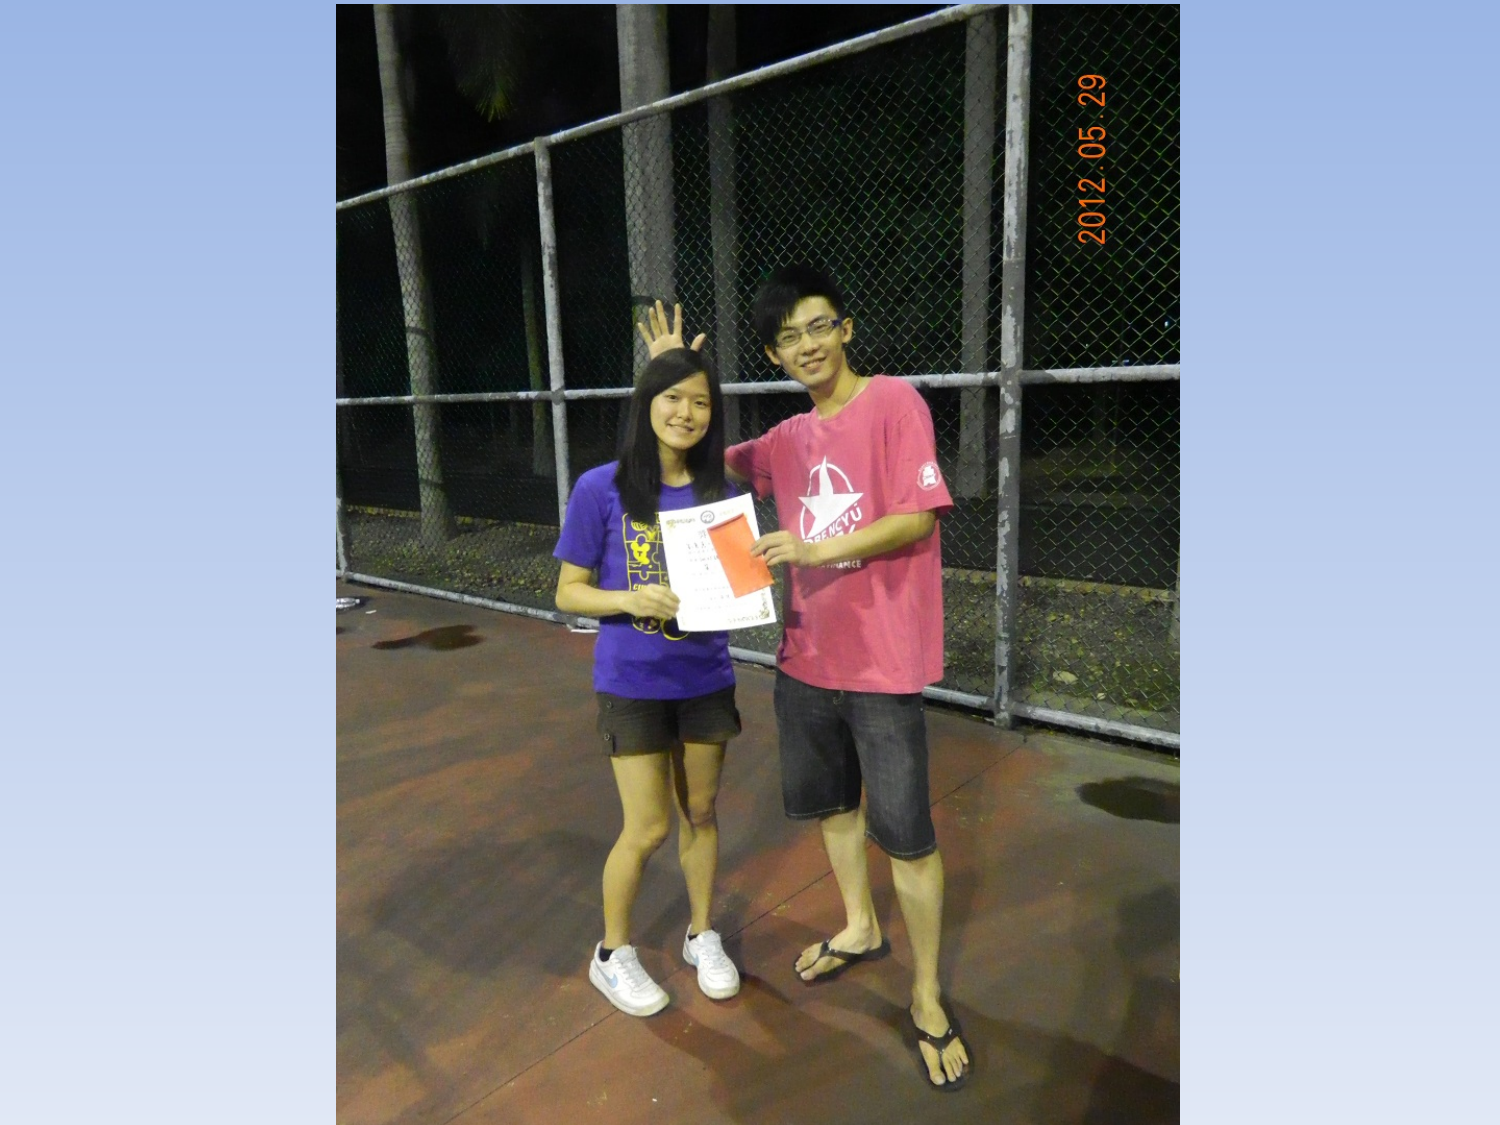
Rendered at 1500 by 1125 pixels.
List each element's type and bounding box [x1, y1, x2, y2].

picture [336, 4, 1180, 1125]
